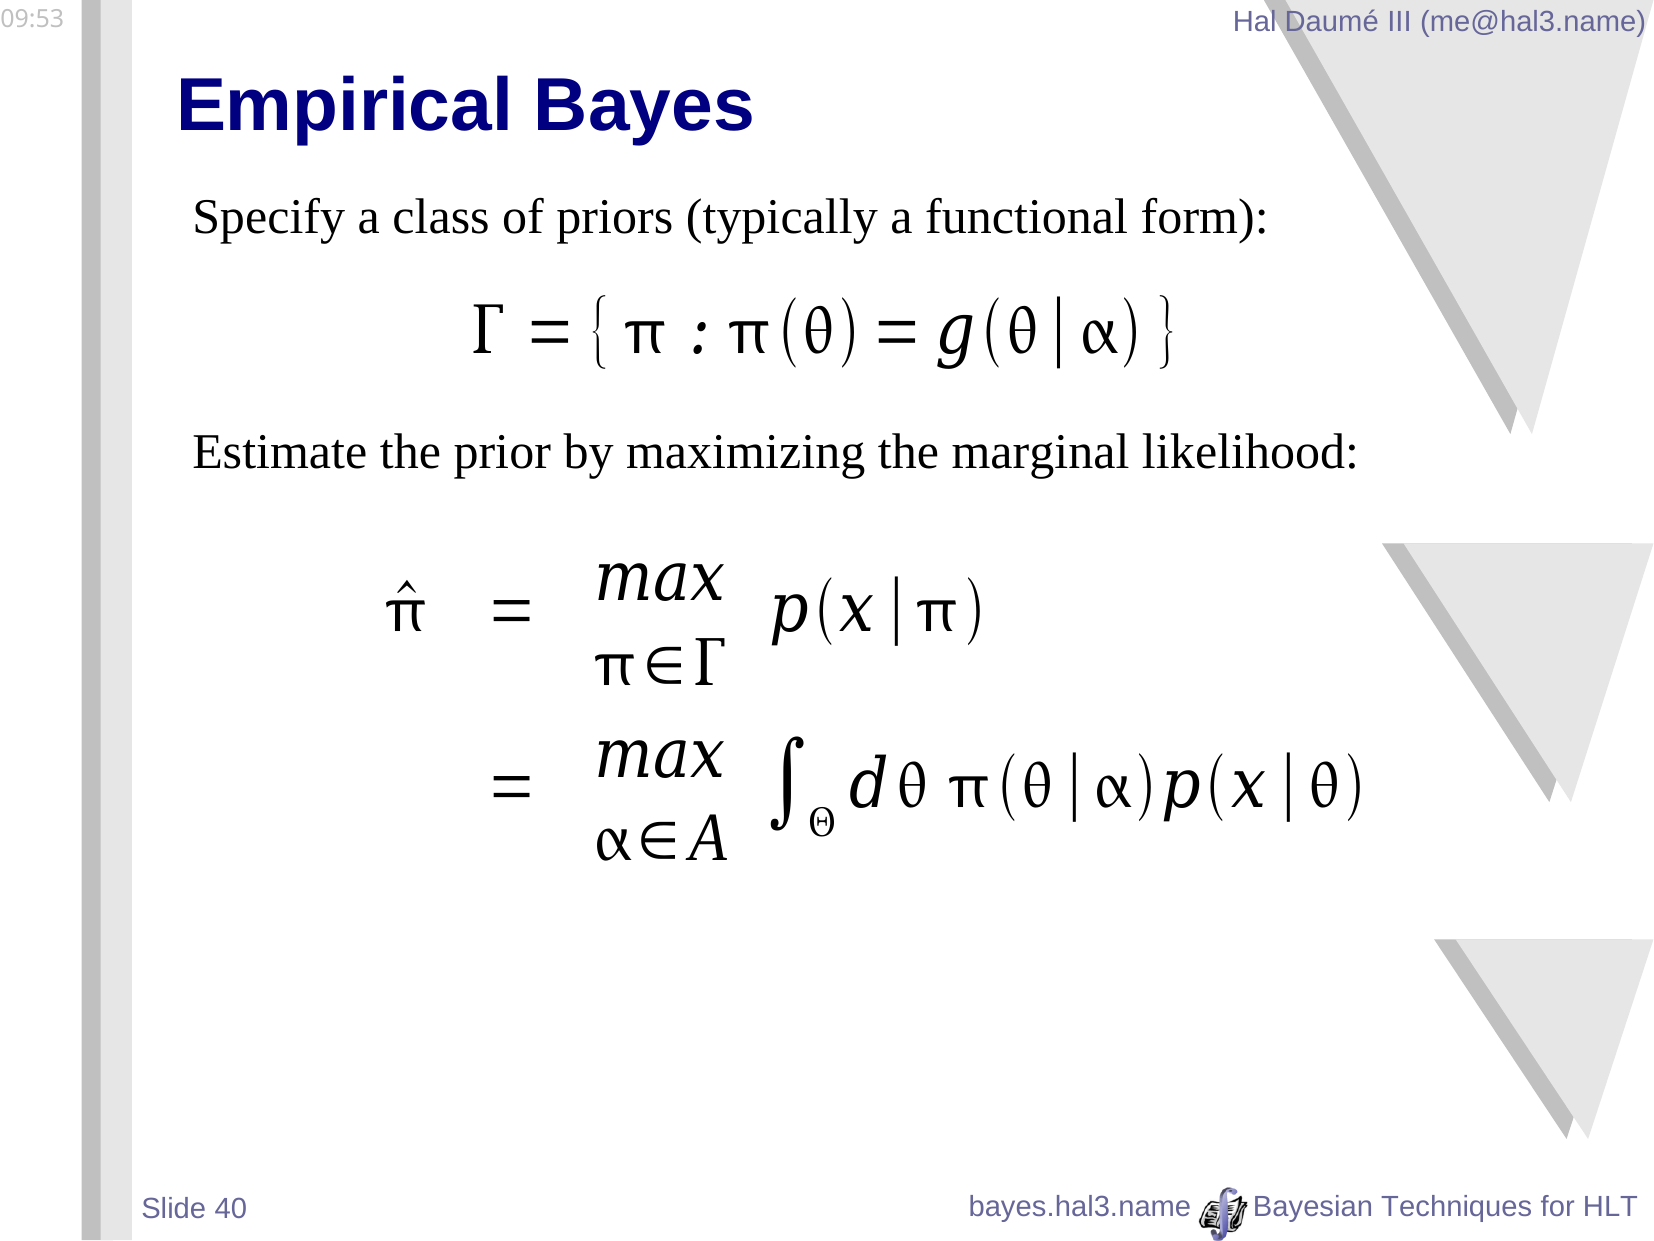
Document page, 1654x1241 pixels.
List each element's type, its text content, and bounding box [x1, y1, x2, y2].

title Empirical Bayes [176, 44, 1509, 166]
chart [461, 286, 1187, 375]
picture [1198, 1186, 1248, 1241]
chart [379, 531, 1371, 883]
list Specify a class of priors (typically a functional form): Estimate the prior by maximizing the marginal likelihood: [180, 188, 1512, 1127]
